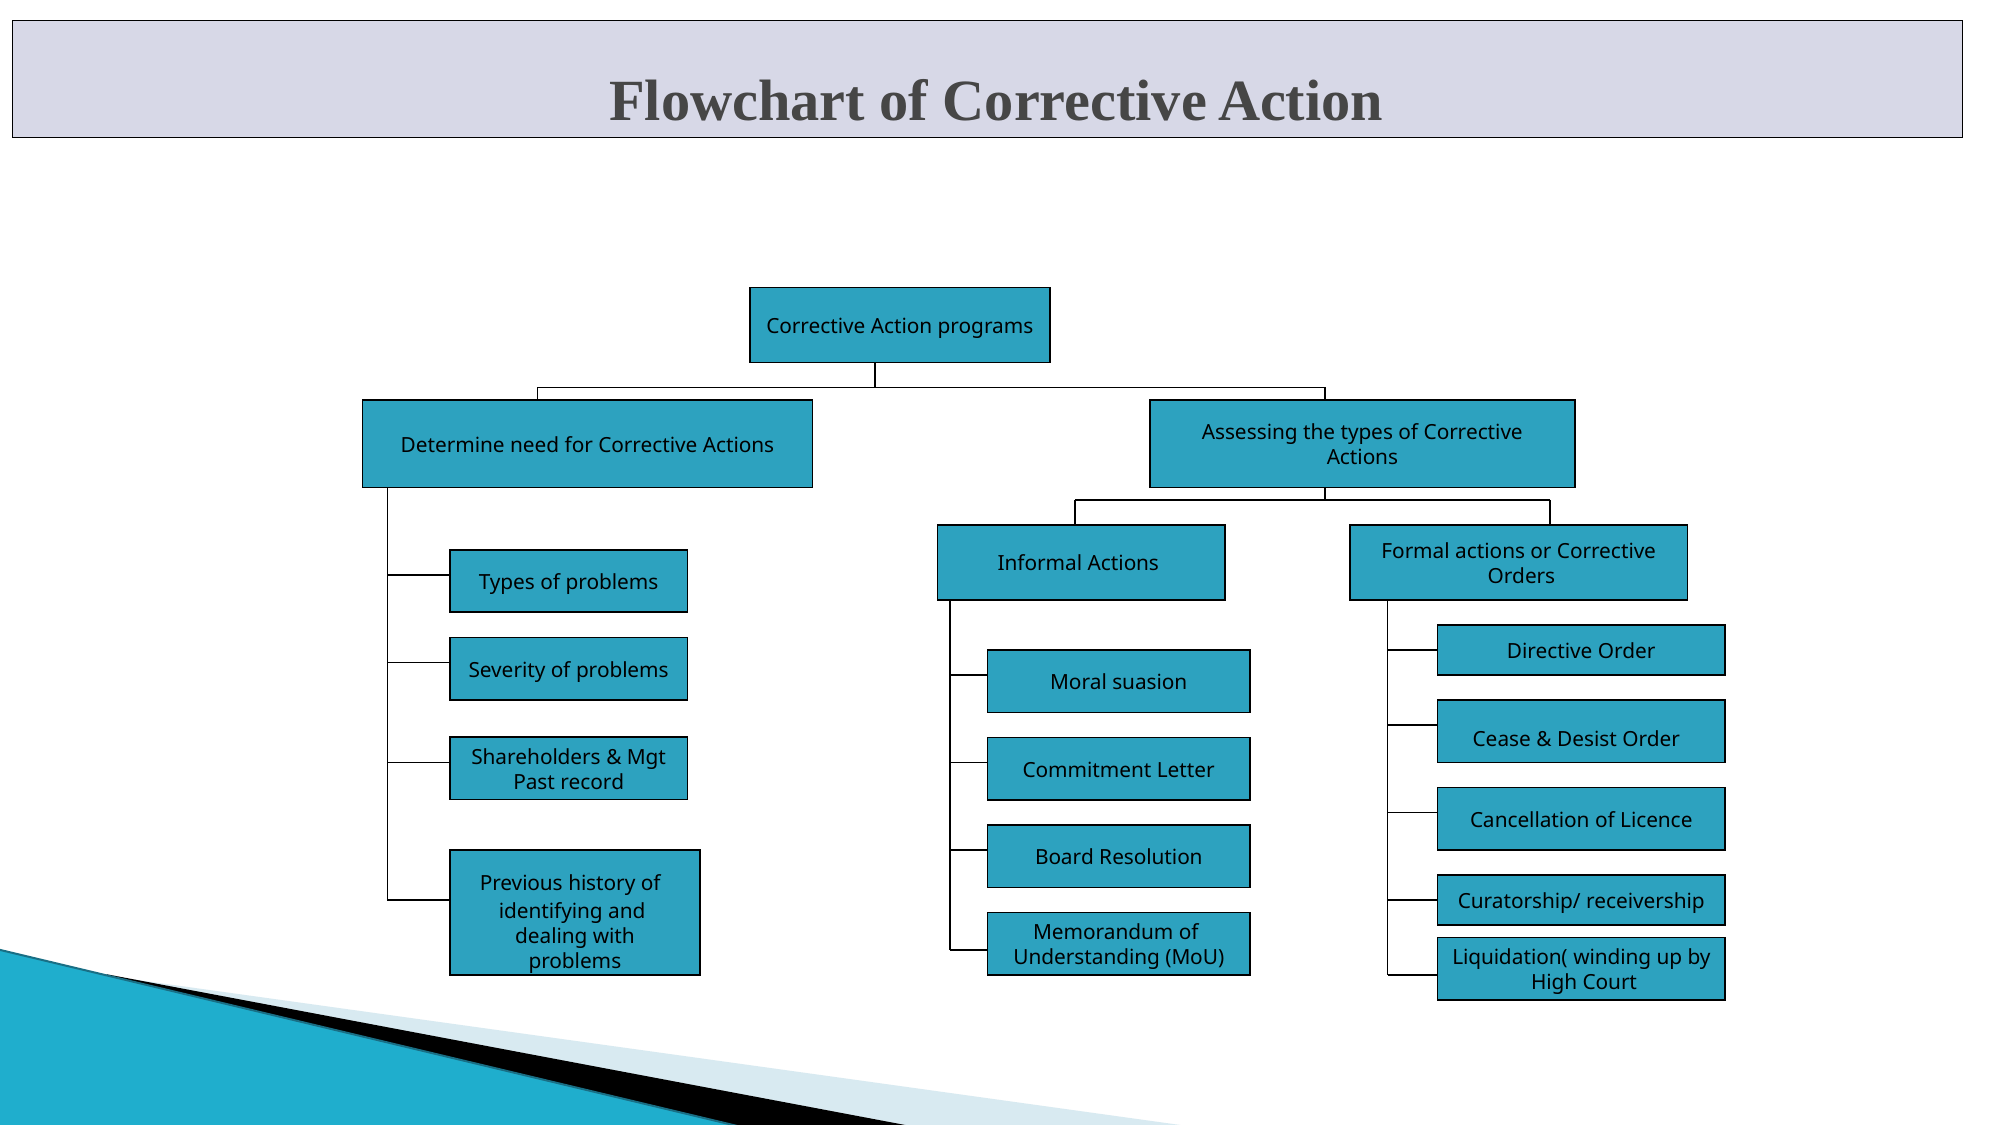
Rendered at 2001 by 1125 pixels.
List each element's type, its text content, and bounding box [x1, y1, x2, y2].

text_box Types of problems [449, 549, 688, 613]
text_box Cancellation of Licence [1437, 787, 1725, 850]
list [12, 149, 1963, 1088]
text_box Curatorship/ receivership [1437, 875, 1725, 926]
text_box Cease & Desist Order [1437, 699, 1725, 763]
text_box Liquidation( winding up by High Court [1437, 937, 1725, 1000]
text_box Memorandum of Understanding (MoU) [987, 912, 1251, 975]
title Flowchart of Corrective Action [12, 20, 1963, 138]
text_box Assessing the types of Corrective Actions [1149, 399, 1576, 488]
text_box Board Resolution [987, 824, 1251, 888]
text_box Severity of problems [449, 637, 688, 700]
text_box Informal Actions [937, 524, 1225, 600]
text_box Formal actions or Corrective Orders [1350, 524, 1688, 600]
text_box Previous history of identifying and dealing with problems [450, 849, 700, 976]
text_box Shareholders & Mgt Past record [449, 737, 688, 800]
text_box Directive Order [1437, 624, 1725, 676]
text_box Determine need for Corrective Actions [362, 399, 813, 488]
text_box Commitment Letter [987, 737, 1251, 800]
text_box Corrective Action programs [749, 287, 1050, 363]
text_box Moral suasion [987, 649, 1251, 713]
